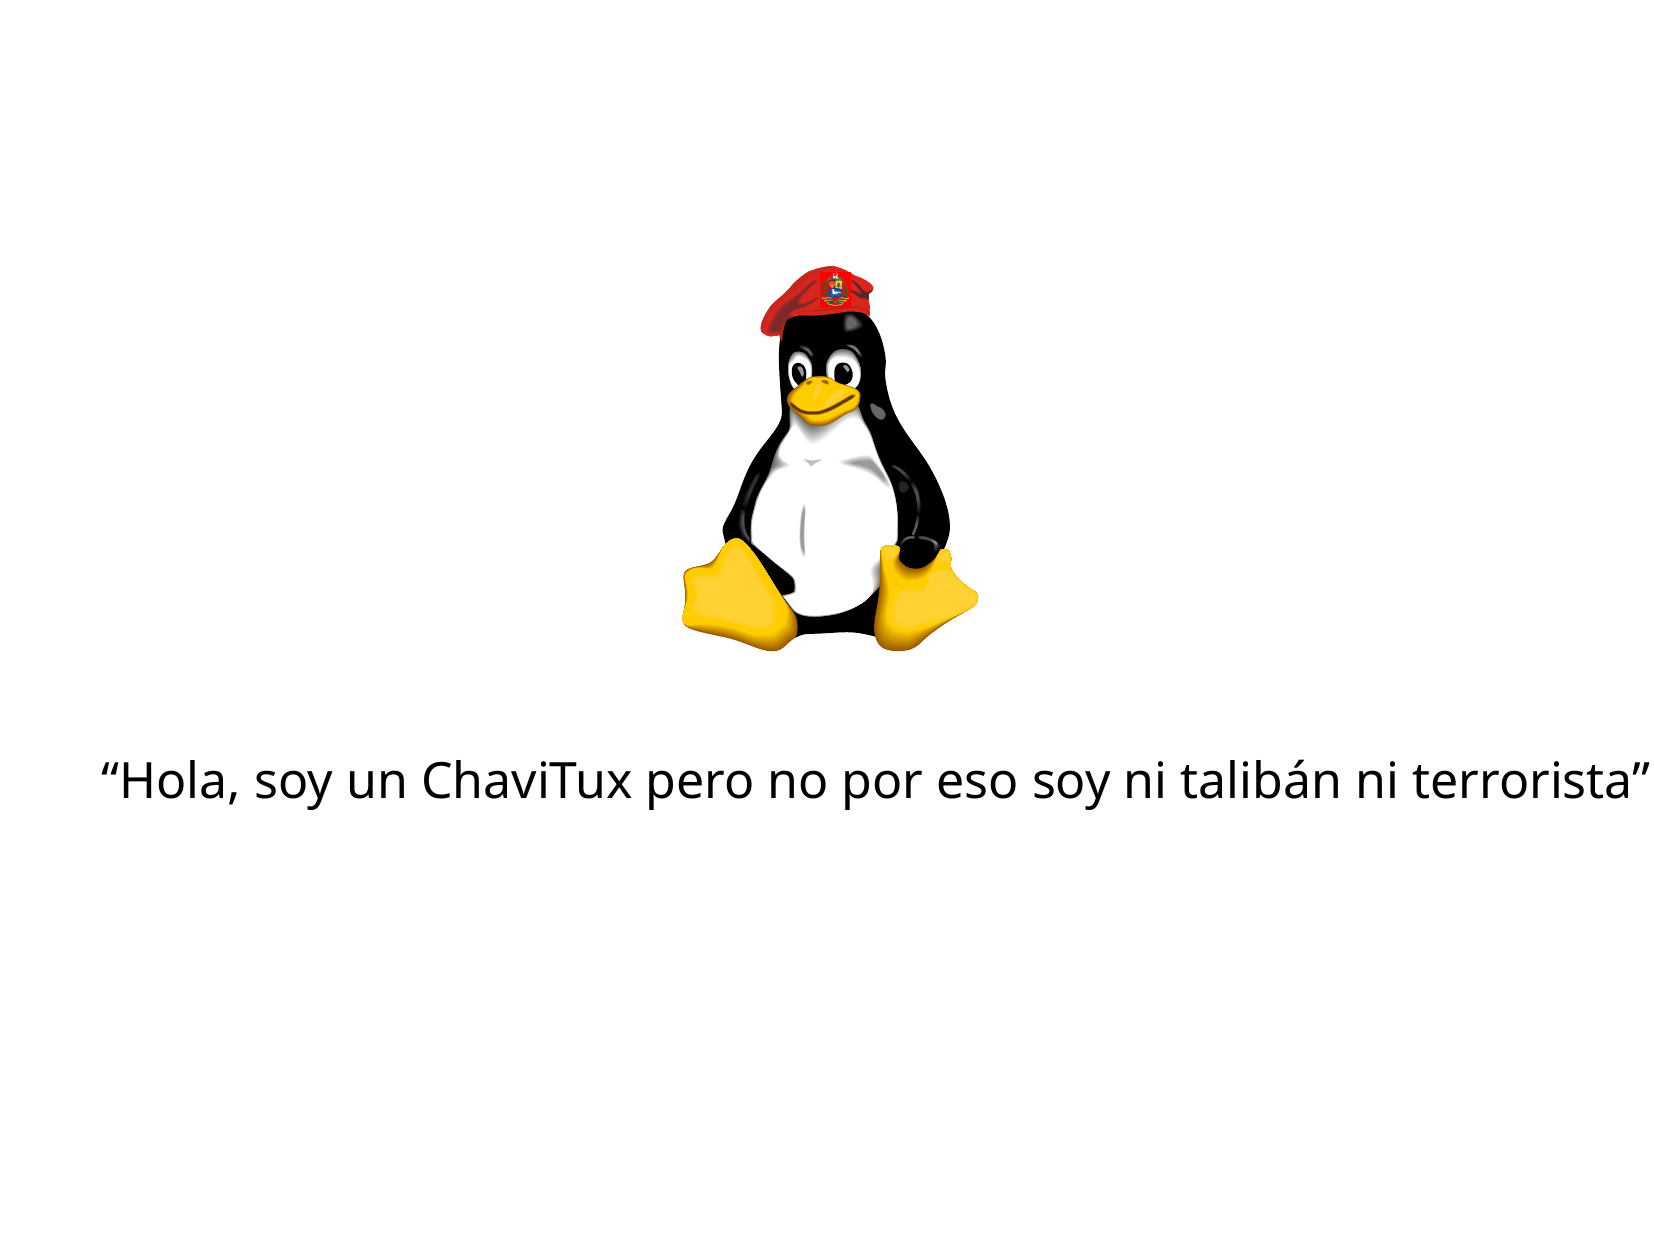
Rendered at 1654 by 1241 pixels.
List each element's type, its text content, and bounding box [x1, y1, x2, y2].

text_box “Hola, soy un ChaviTux pero no por eso soy ni talibán ni terrorista” [62, 744, 1654, 852]
picture [682, 266, 978, 652]
